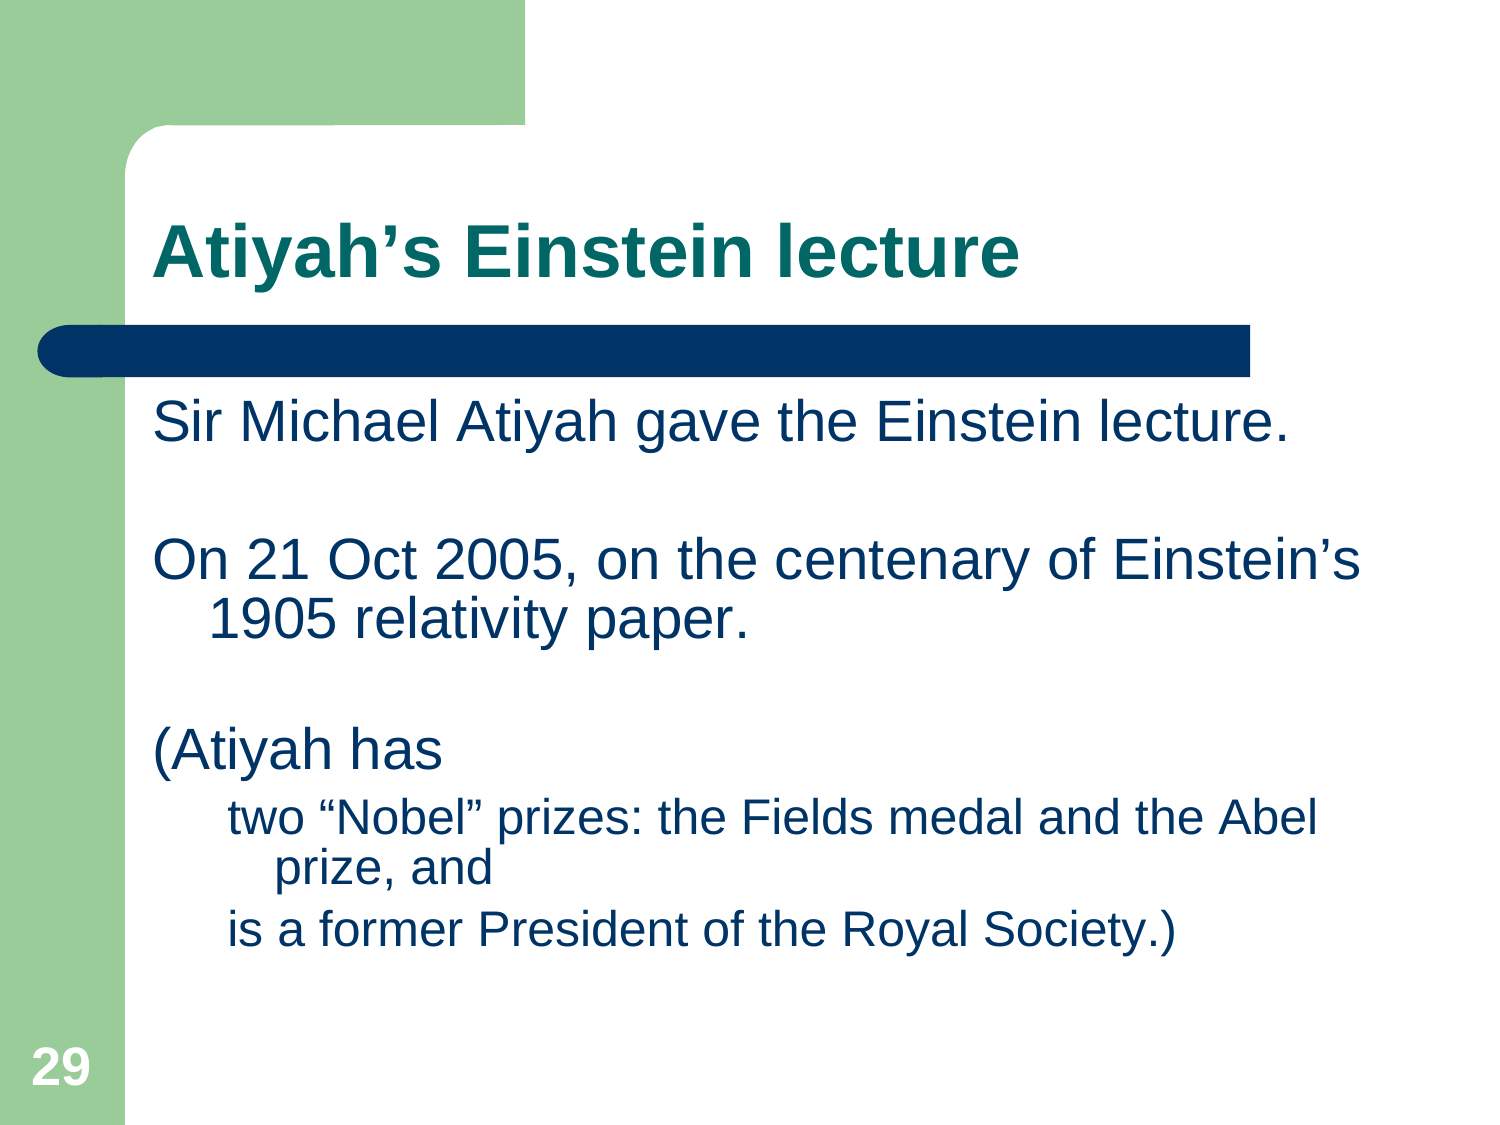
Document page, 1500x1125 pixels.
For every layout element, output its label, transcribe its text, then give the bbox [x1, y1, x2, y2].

title Atiyah’s Einstein lecture [136, 136, 1414, 301]
list Sir Michael Atiyah gave the Einstein lecture. On 21 Oct 2005, on the centenary of Einstein’s 1905 relativity paper. (Atiyah has two “Nobel” prizes: the Fields medal and the Abel prize, and is a former President of the Royal Society.) [137, 387, 1400, 1074]
